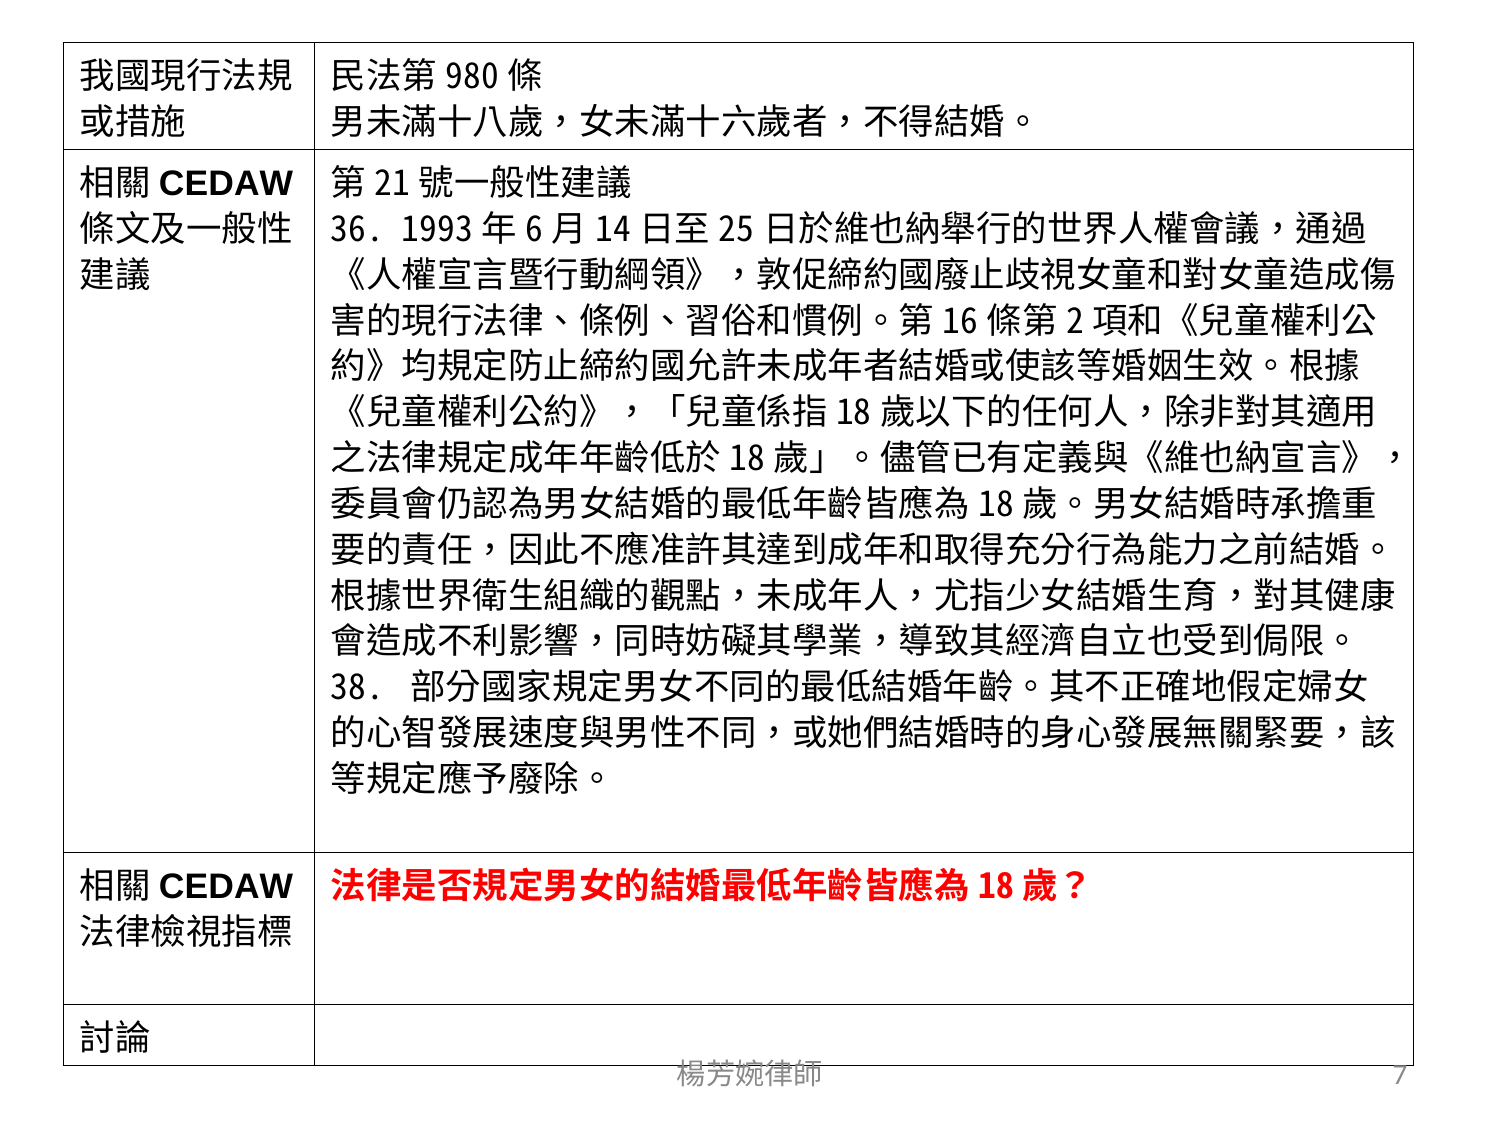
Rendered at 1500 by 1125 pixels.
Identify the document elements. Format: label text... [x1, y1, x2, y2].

table_cell 相關CEDAW 條文及一般性建議 [64, 150, 314, 852]
table_header 我國現行法規或措施 [64, 43, 314, 149]
text_box <編號> [1074, 1042, 1426, 1103]
text_box 楊芳婉律師 [512, 1042, 988, 1103]
table_header 民法第980條 男未滿十八歲，女未滿十六歲者，不得結婚。 [315, 43, 1413, 149]
table_cell 第21號一般性建議 36. 1993年6月14日至25日於維也納舉行的世界人權會議，通過《人權宣言暨行動綱領》，敦促締約國廢止歧視女童和對女童造成傷害的現行法律、條例、習俗和慣例。第16條第2項和《兒童權利公約》均規定防止締約國允許未成年者結婚或使該等婚姻生效。根據《兒童權利公約》，「兒童係指18歲以下的任何人，除非對其適用之法律規定成年年齡低於18歲」。儘管已有定義與《維也納宣言》，委員會仍認為男女結婚的最低年齡皆應為18歲。男女結婚時承擔重要的責任，因此不應准許其達到成年和取得充分行為能力之前結婚。根據世界衛生組織的觀點，未成年人，尤指少女結婚生育，對其健康會造成不利影響，同時妨礙其學業，導致其經濟自立也受到侷限。 38. 部分國家規定男女不同的最低結婚年齡。其不正確地假定婦女的心智發展速度與男性不同，或她們結婚時的身心發展無關緊要，該等規定應予廢除。 [315, 150, 1413, 852]
table_cell 相關CEDAW法律檢視指標 [64, 853, 314, 1004]
table_cell [315, 1005, 1413, 1065]
table_cell 討論 [64, 1005, 314, 1065]
table_cell 法律是否規定男女的結婚最低年齡皆應為18歲？ [315, 853, 1413, 1004]
